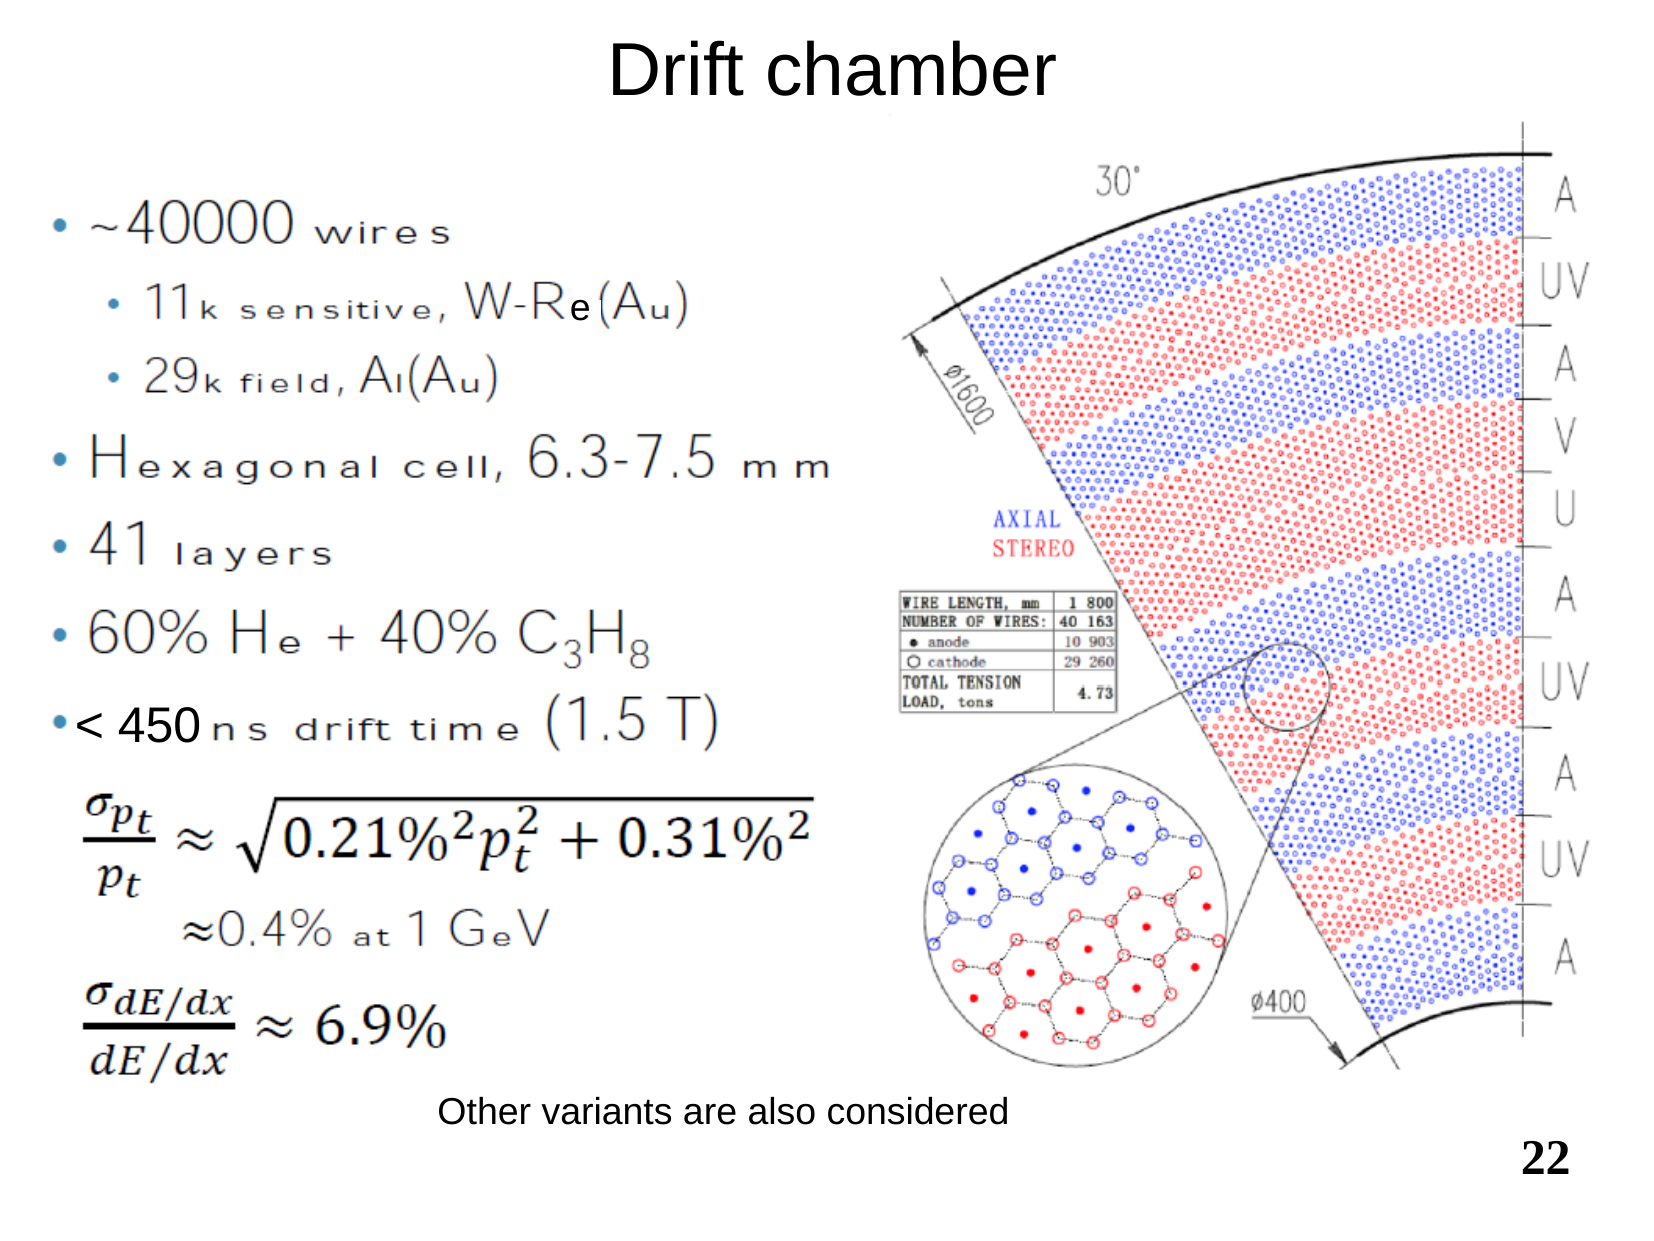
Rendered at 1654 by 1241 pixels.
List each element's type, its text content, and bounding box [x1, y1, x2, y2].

picture [36, 177, 841, 1096]
picture [858, 114, 1599, 1073]
title Drift chamber [600, 27, 1066, 112]
text_box Other variants are also considered [422, 1083, 1036, 1141]
text_box < 450 [60, 690, 227, 761]
text_box e [555, 278, 606, 336]
